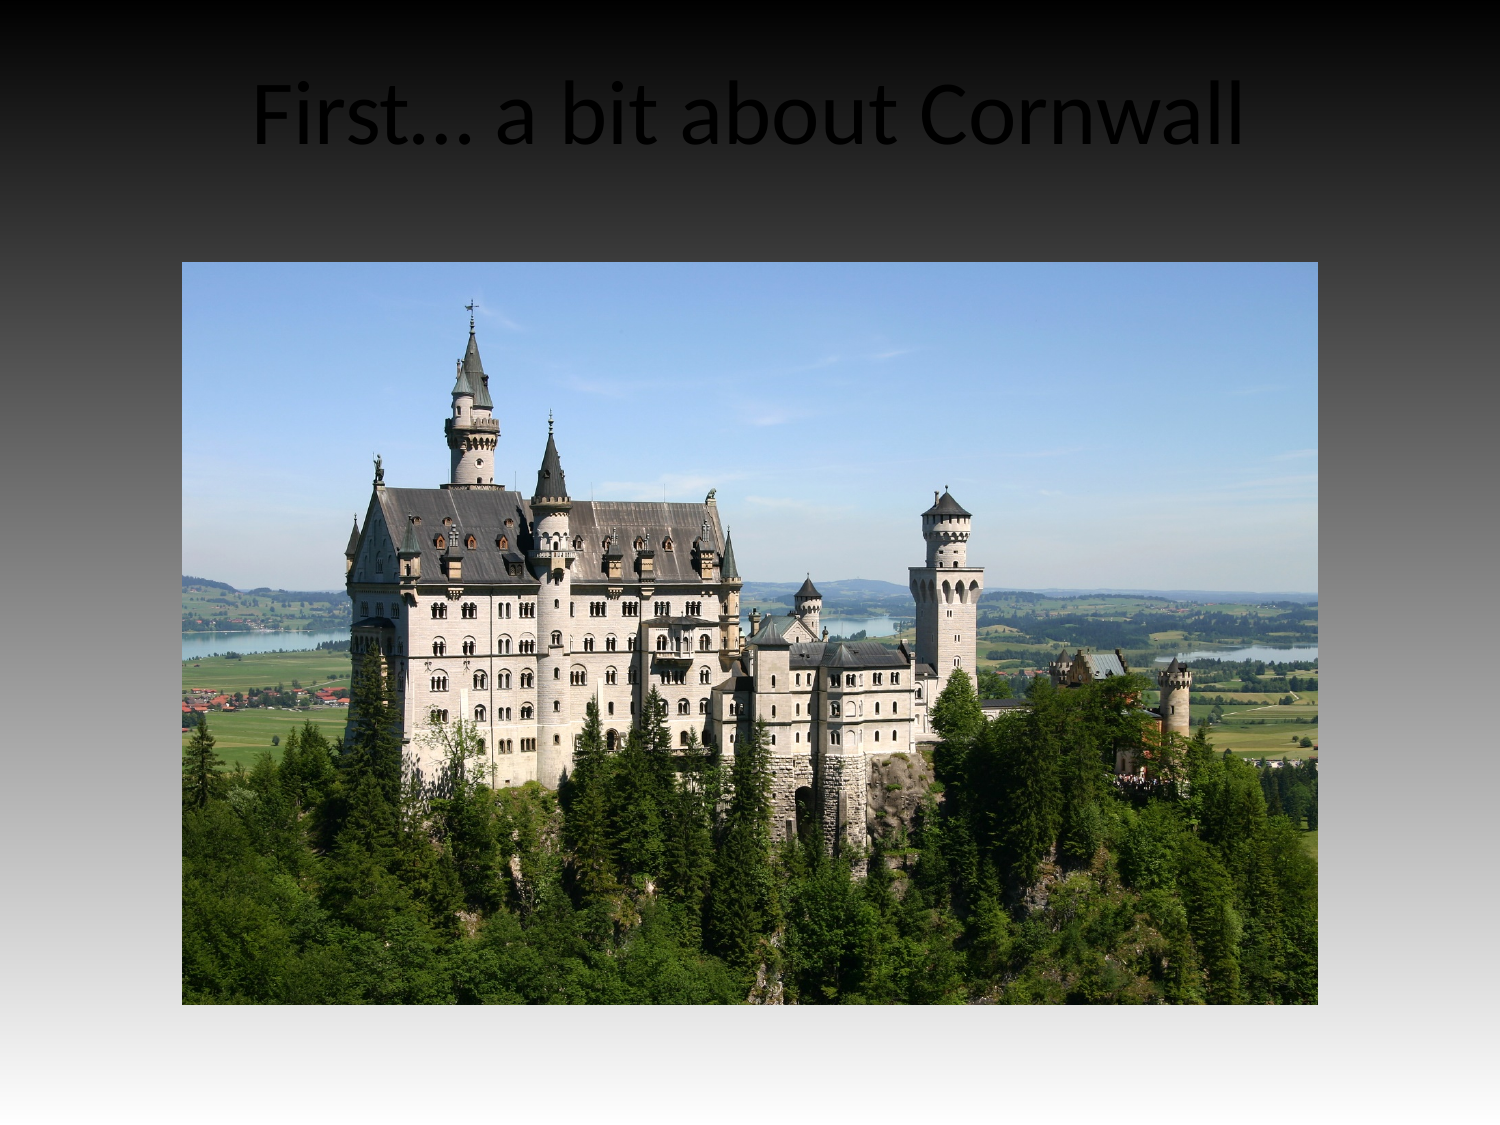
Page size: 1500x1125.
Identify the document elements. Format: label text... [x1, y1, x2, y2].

picture [182, 262, 1318, 1005]
title First… a bit about Cornwall [75, 45, 1425, 233]
